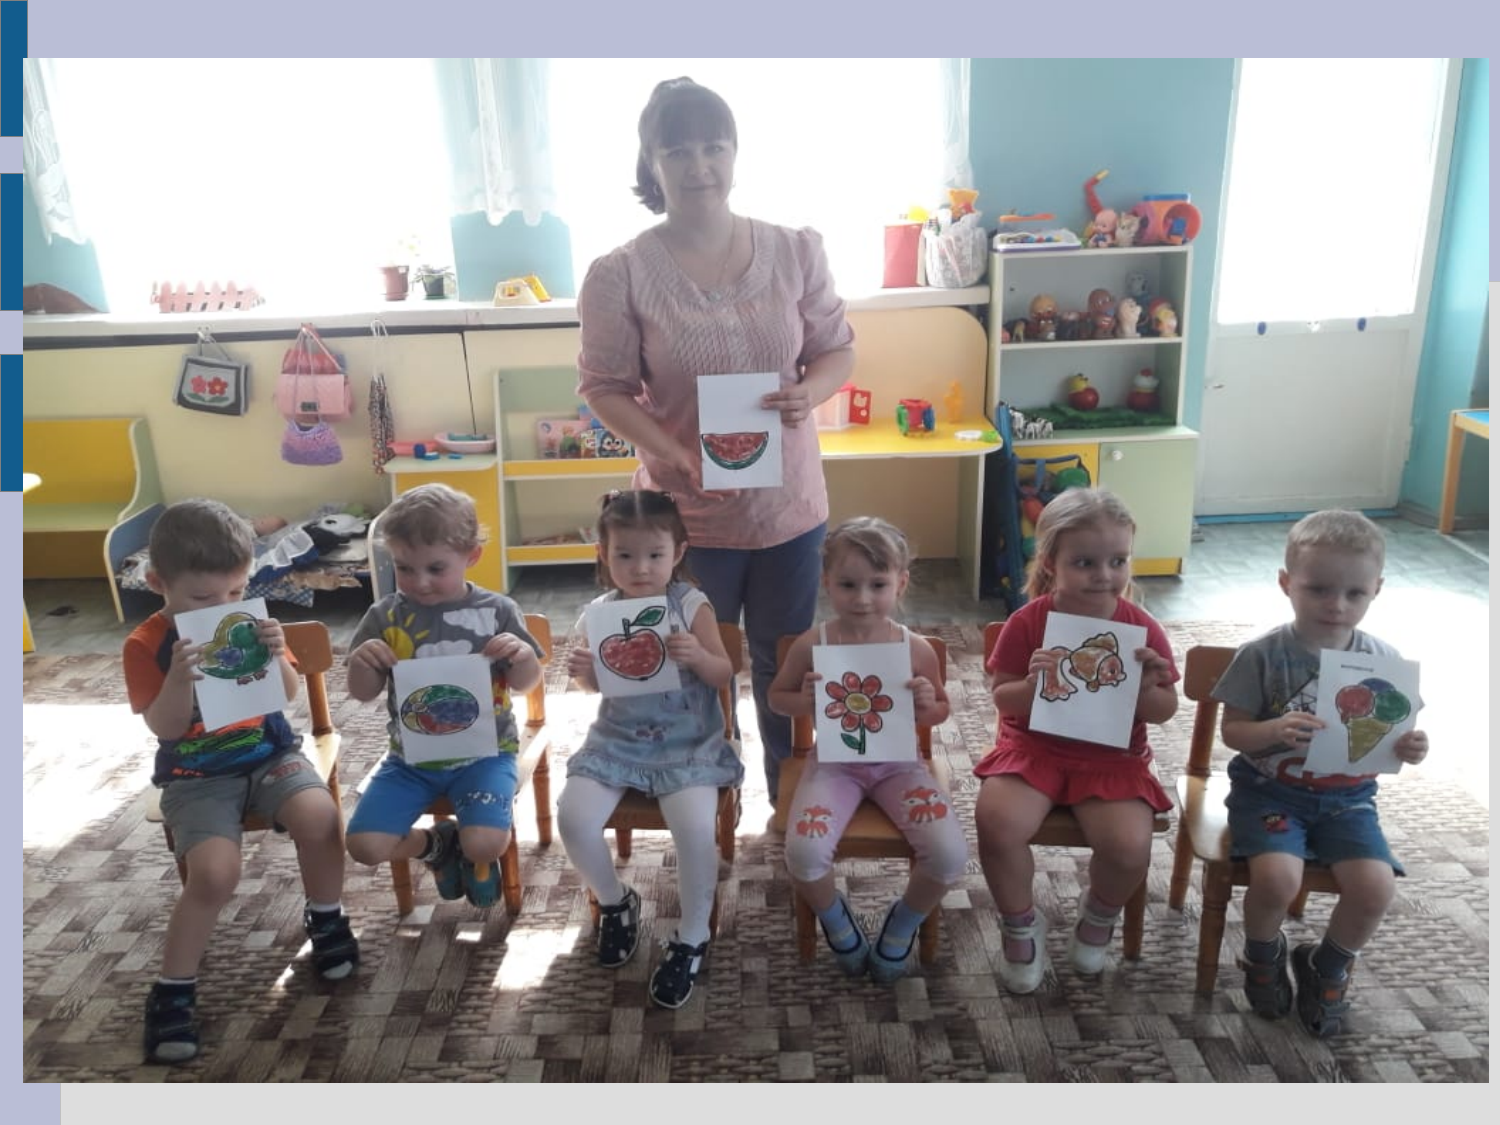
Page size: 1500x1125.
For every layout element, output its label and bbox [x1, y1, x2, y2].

picture [23, 58, 1489, 1083]
